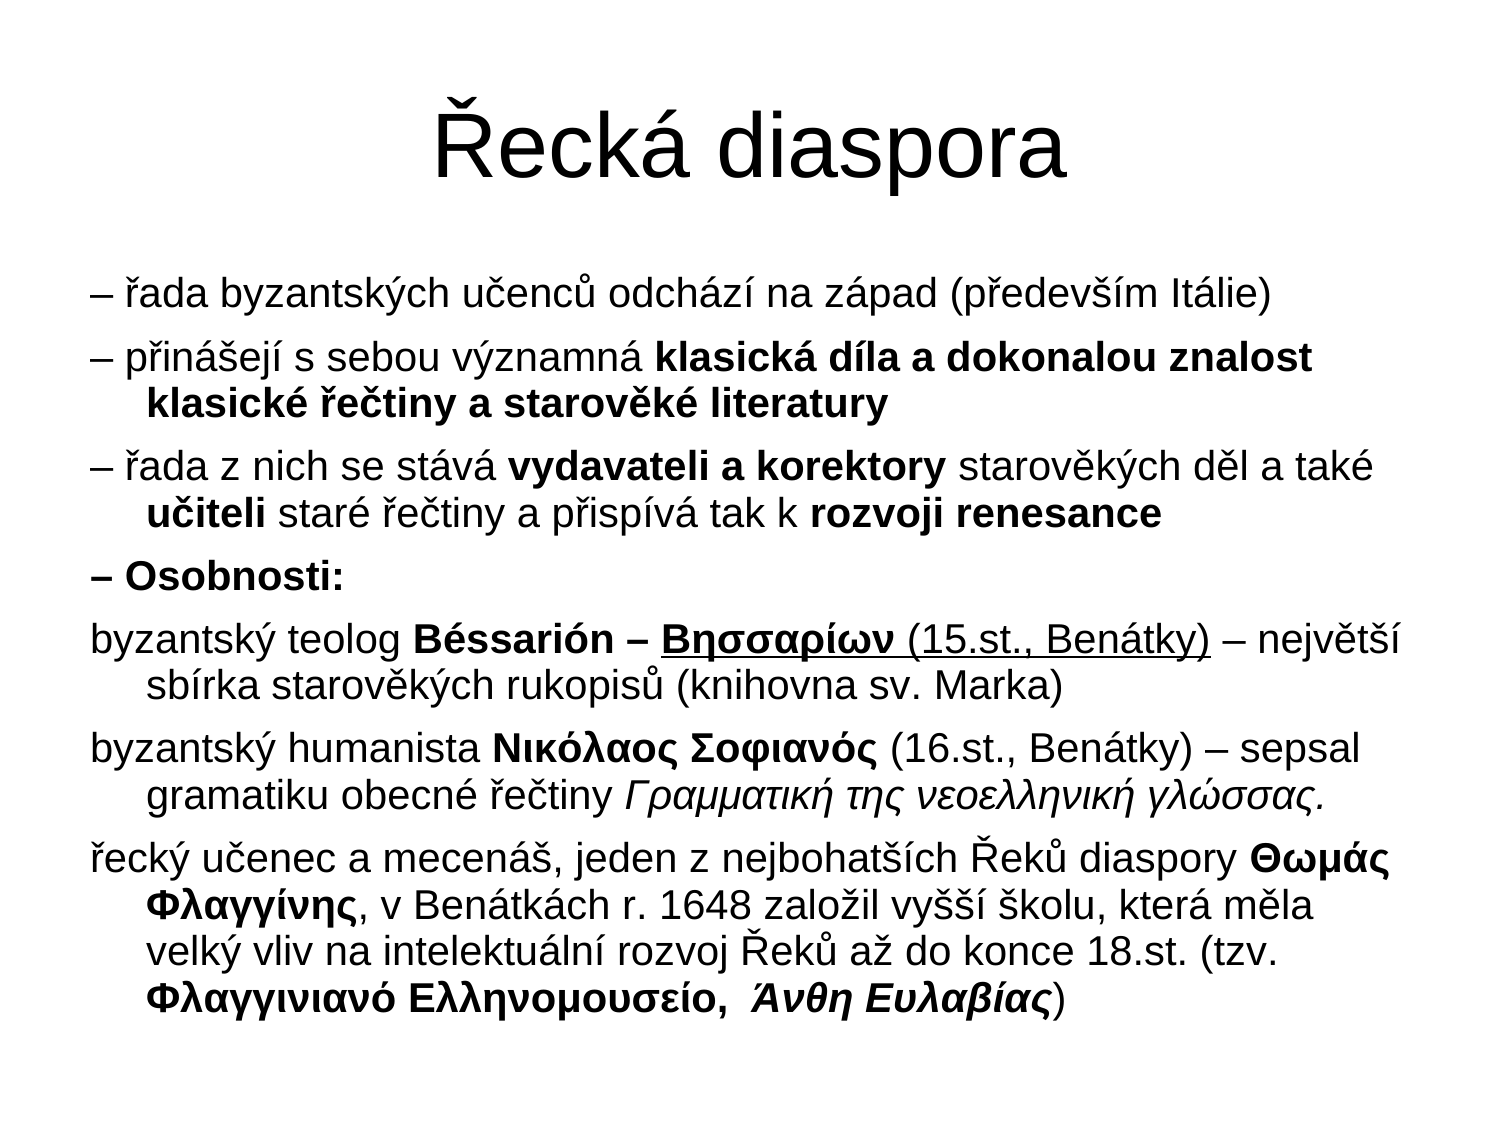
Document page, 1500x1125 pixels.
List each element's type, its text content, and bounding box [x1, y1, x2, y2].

list – řada byzantských učenců odchází na západ (především Itálie) – přinášejí s sebou významná klasická díla a dokonalou znalost klasické řečtiny a starověké literatury – řada z nich se stává vydavateli a korektory starověkých děl a také učiteli staré řečtiny a přispívá tak k rozvoji renesance – Osobnosti: byzantský teolog Béssarión – Βησσαρίων (15.st., Benátky) – největší sbírka starověkých rukopisů (knihovna sv. Marka) byzantský humanista Νικόλαος Σοφιανός (16.st., Benátky) – sepsal gramatiku obecné řečtiny Γραμματική της νεοελληνική γλώσσας. řecký učenec a mecenáš, jeden z nejbohatších Řeků diaspory Θωμάς Φλαγγίνης, v Benátkách r. 1648 založil vyšší školu, která měla velký vliv na intelektuální rozvoj Řeků až do konce 18.st. (tzv. Φλαγγινιανό Ελληνομουσείο, Άνθη Ευλαβίας) [75, 262, 1425, 1125]
title Řecká diaspora [75, 20, 1425, 262]
